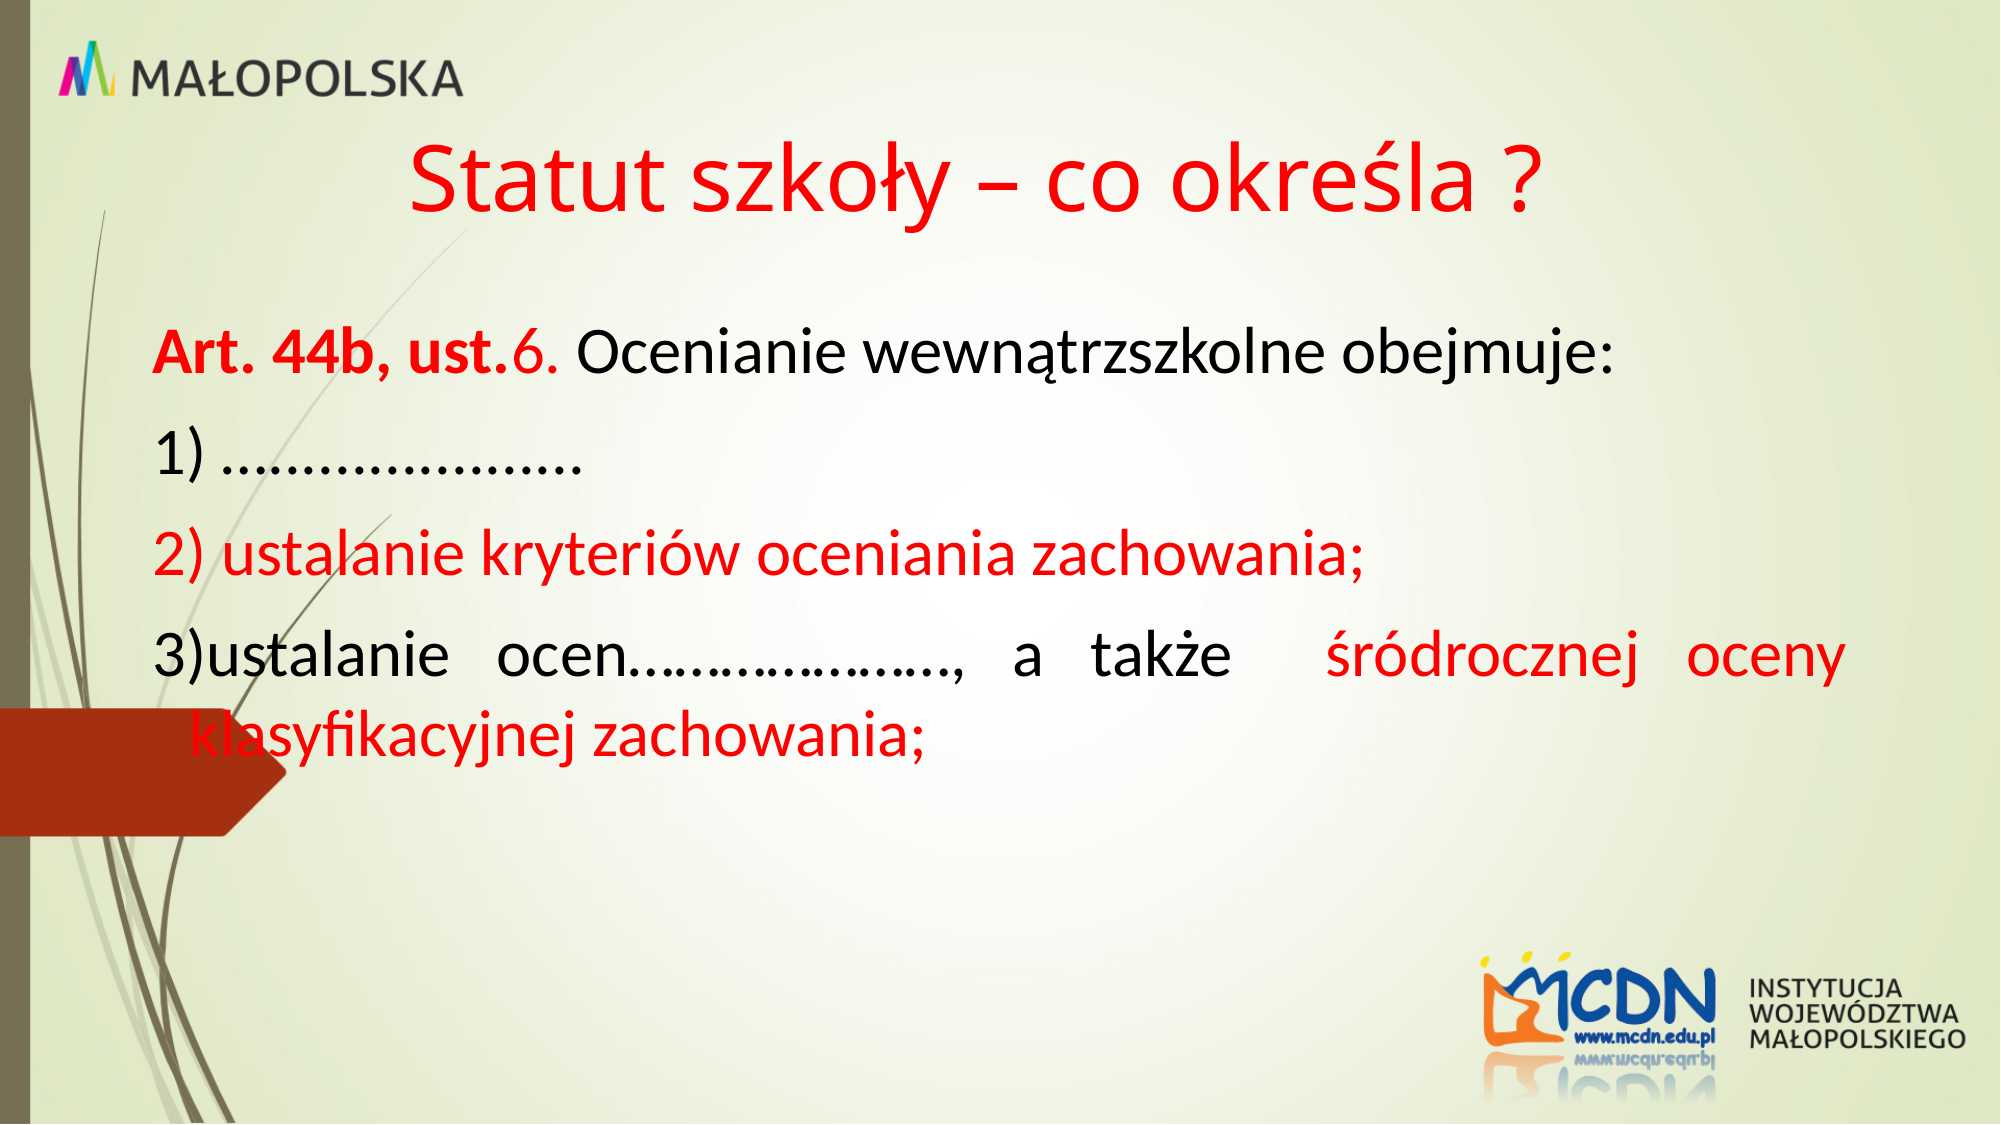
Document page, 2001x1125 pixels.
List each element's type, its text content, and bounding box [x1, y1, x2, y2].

title Statut szkoły – co określa ? [137, 65, 1863, 284]
list Art. 44b, ust.6. Ocenianie wewnątrzszkolne obejmuje: 1) …................... 2) ustalanie kryteriów oceniania zachowania; 3)ustalanie ocen…………………, a także śródrocznej oceny klasyfikacyjnej zachowania; [137, 299, 1863, 1014]
picture [0, 0, 2001, 1125]
